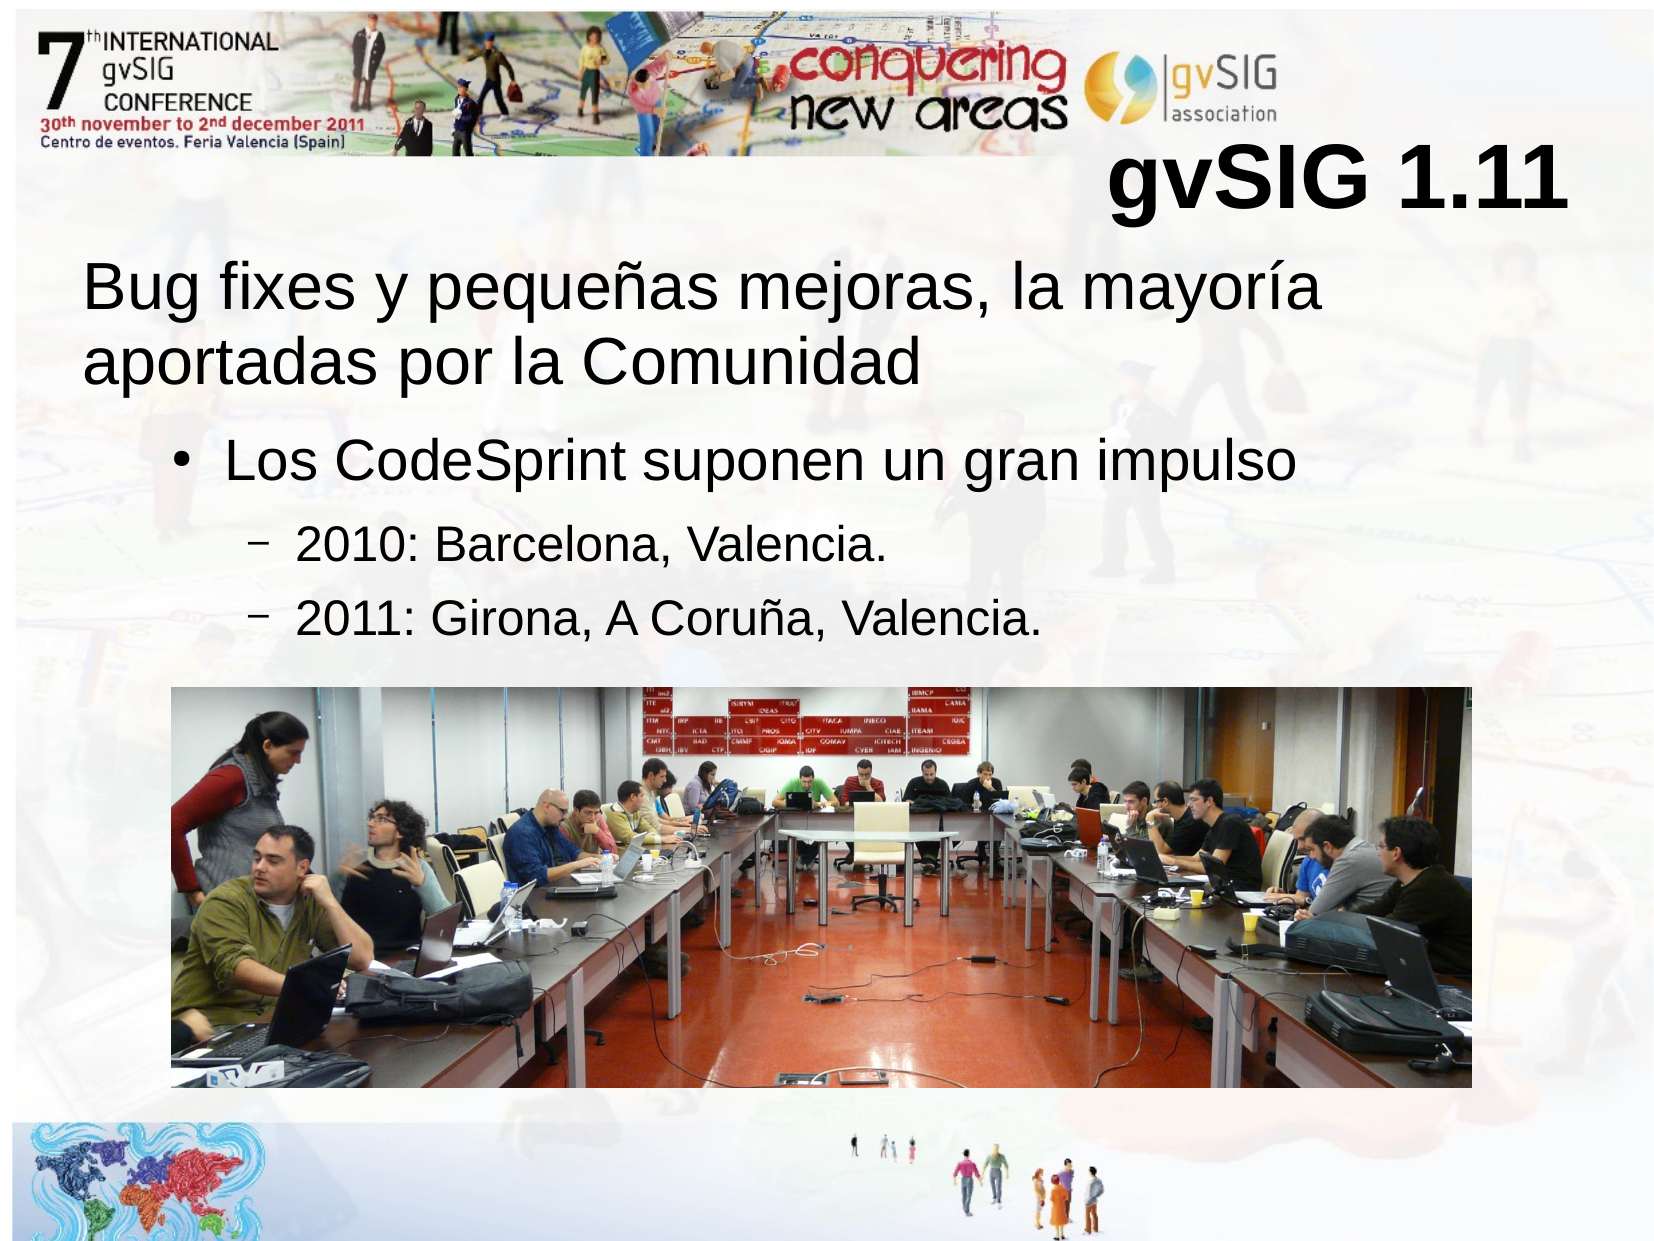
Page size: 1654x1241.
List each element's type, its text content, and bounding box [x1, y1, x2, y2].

picture [12, 9, 1654, 1241]
list Bug fixes y pequeñas mejoras, la mayoría aportadas por la Comunidad Los CodeSprint suponen un gran impulso 2010: Barcelona, Valencia. 2011: Girona, A Coruña, Valencia. [82, 248, 1571, 1068]
title gvSIG 1.11 [82, 73, 1571, 248]
